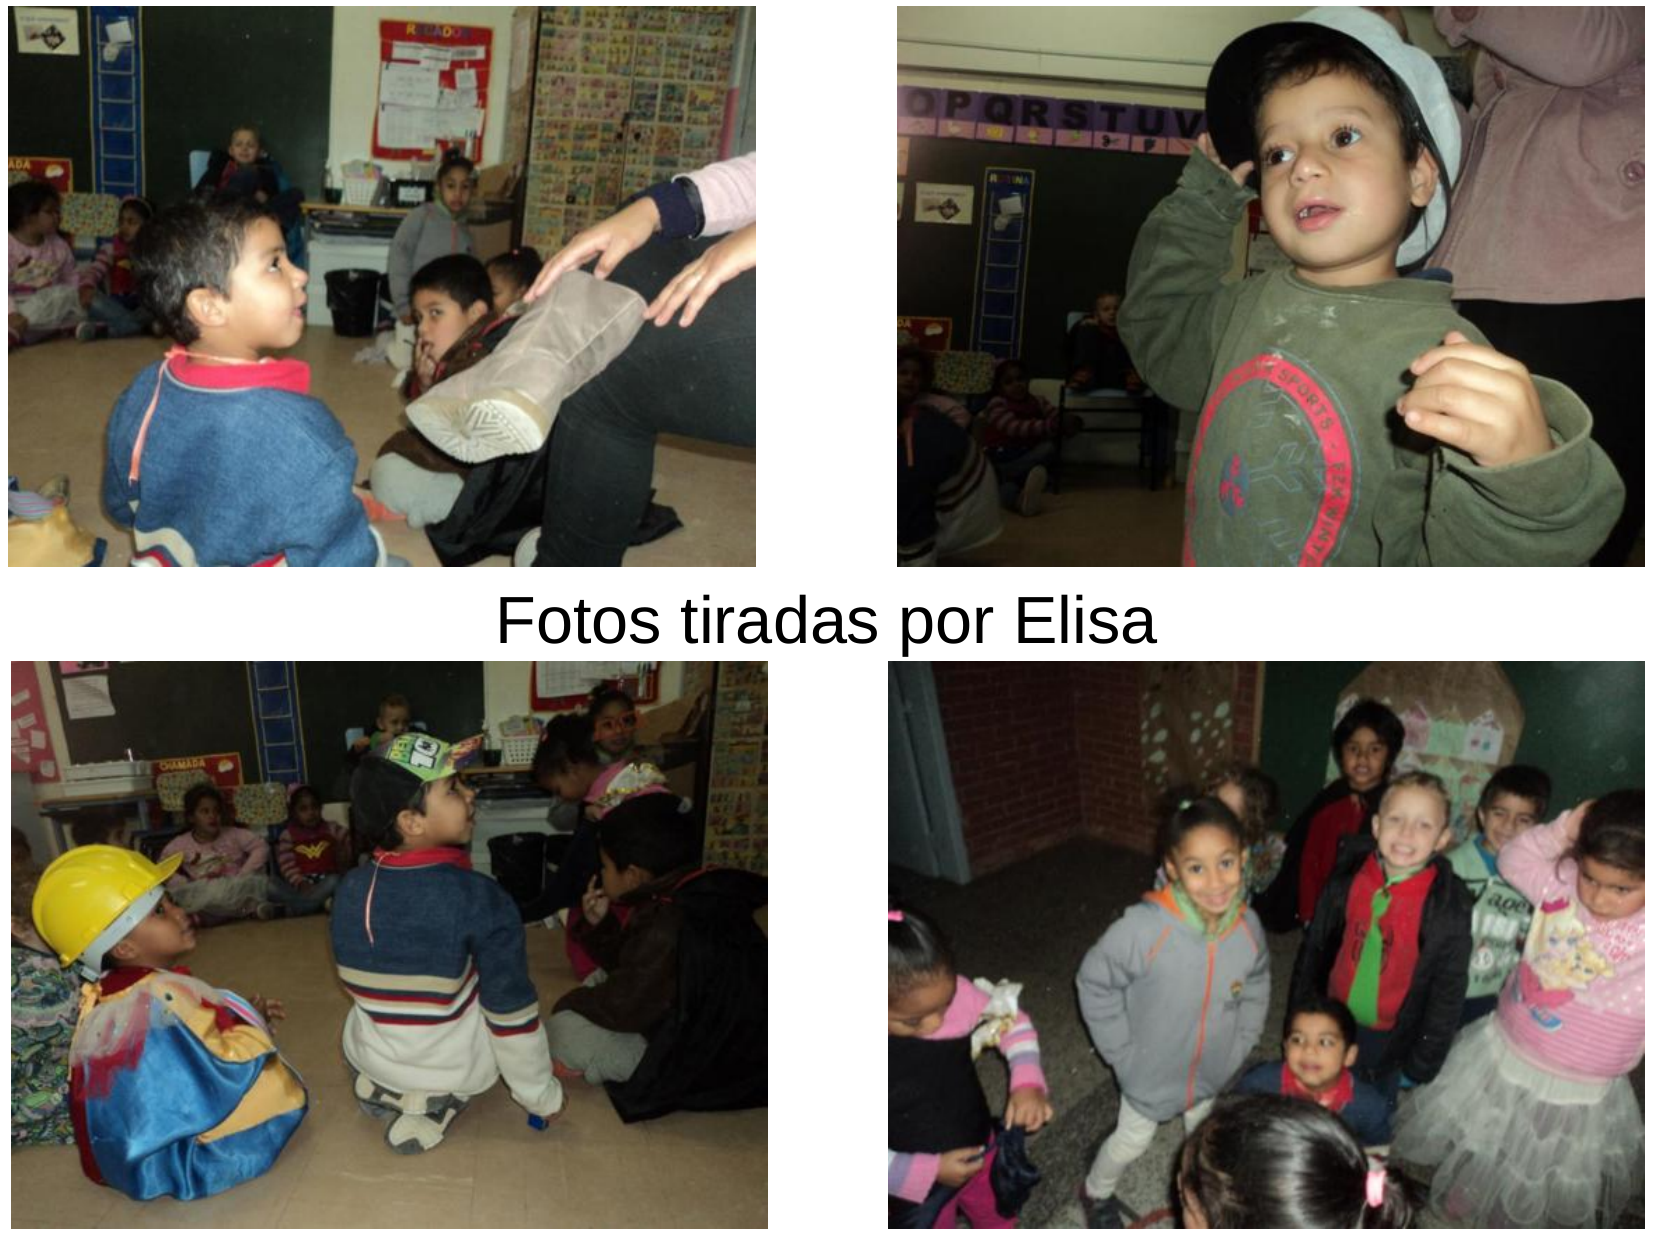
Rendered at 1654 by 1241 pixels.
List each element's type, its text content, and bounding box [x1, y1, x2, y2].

picture [888, 661, 1645, 1229]
picture [8, 6, 756, 567]
picture [11, 661, 768, 1229]
text_box Fotos tiradas por Elisa [82, 508, 1572, 733]
picture [897, 6, 1645, 567]
